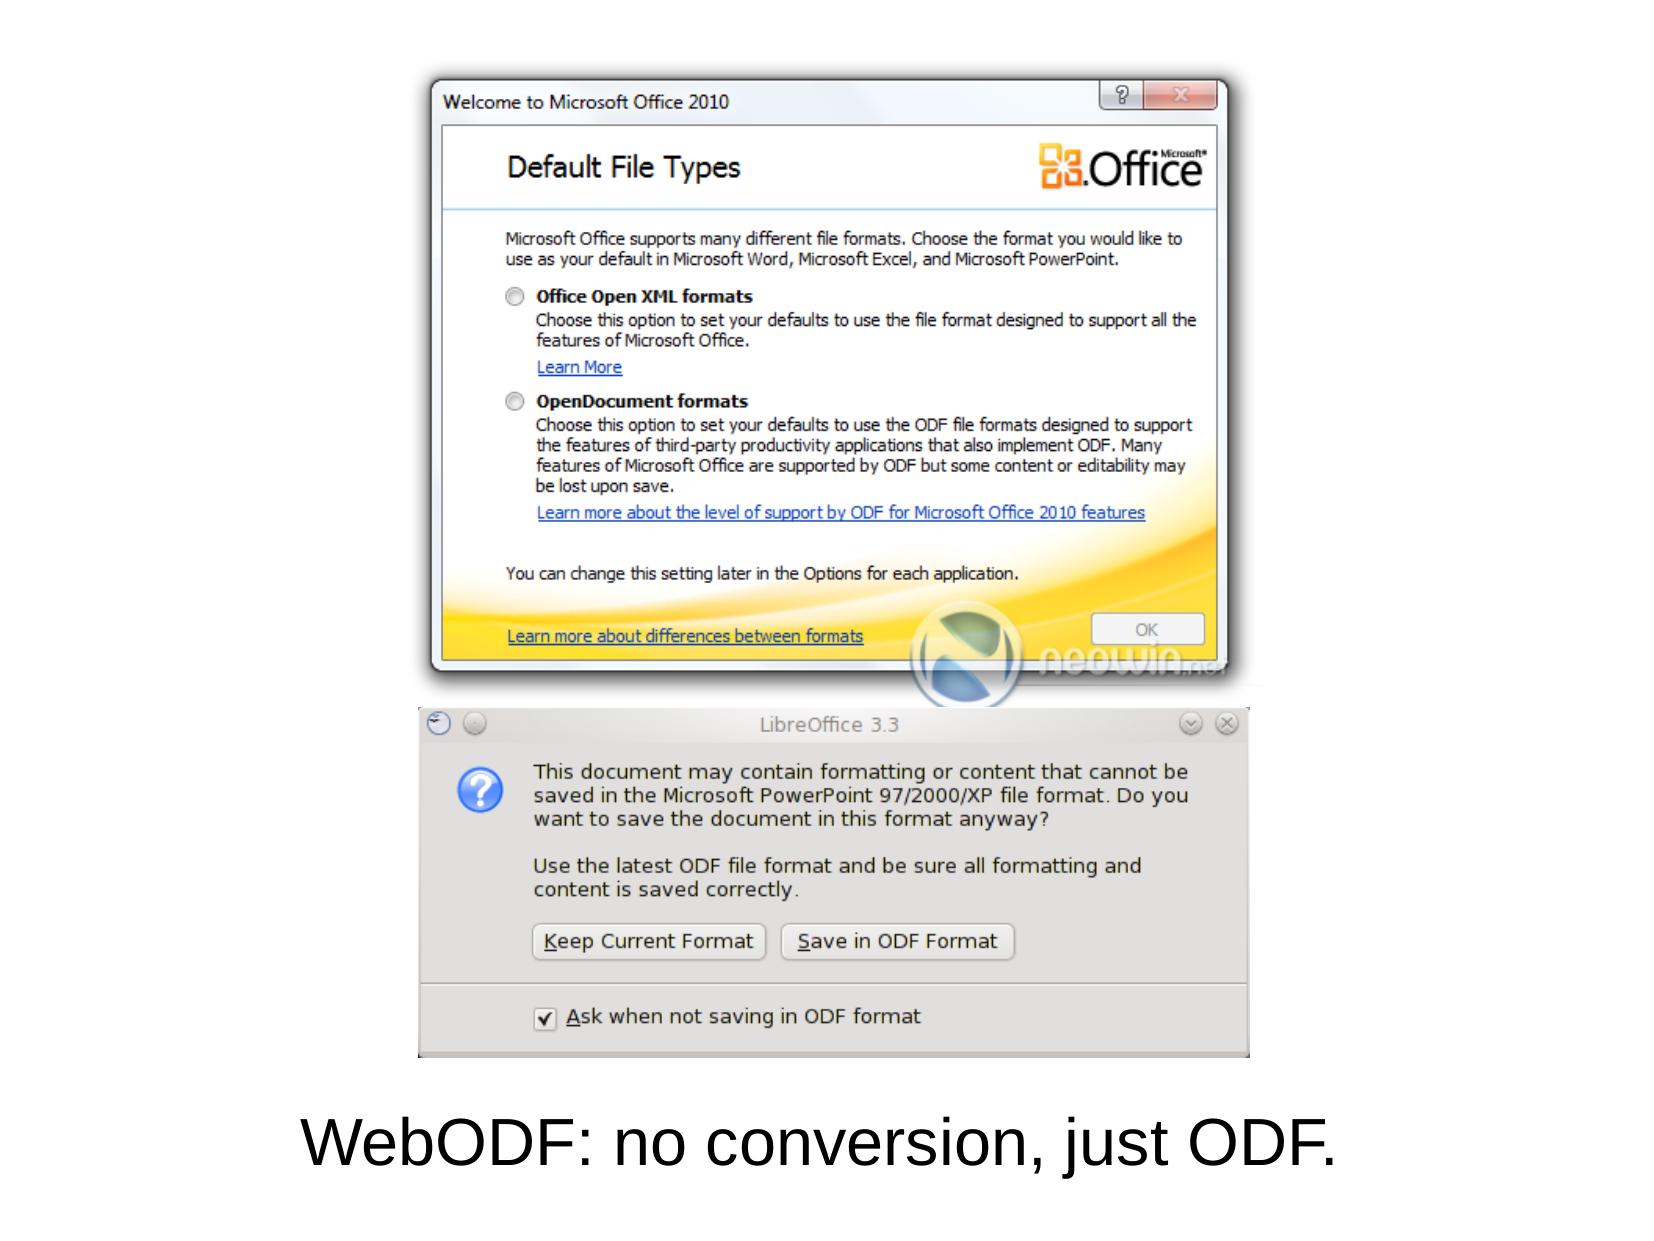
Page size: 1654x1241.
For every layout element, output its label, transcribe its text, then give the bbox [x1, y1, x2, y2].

list WebODF: no conversion, just ODF. [300, 1105, 1501, 1191]
picture [382, 37, 1276, 1058]
